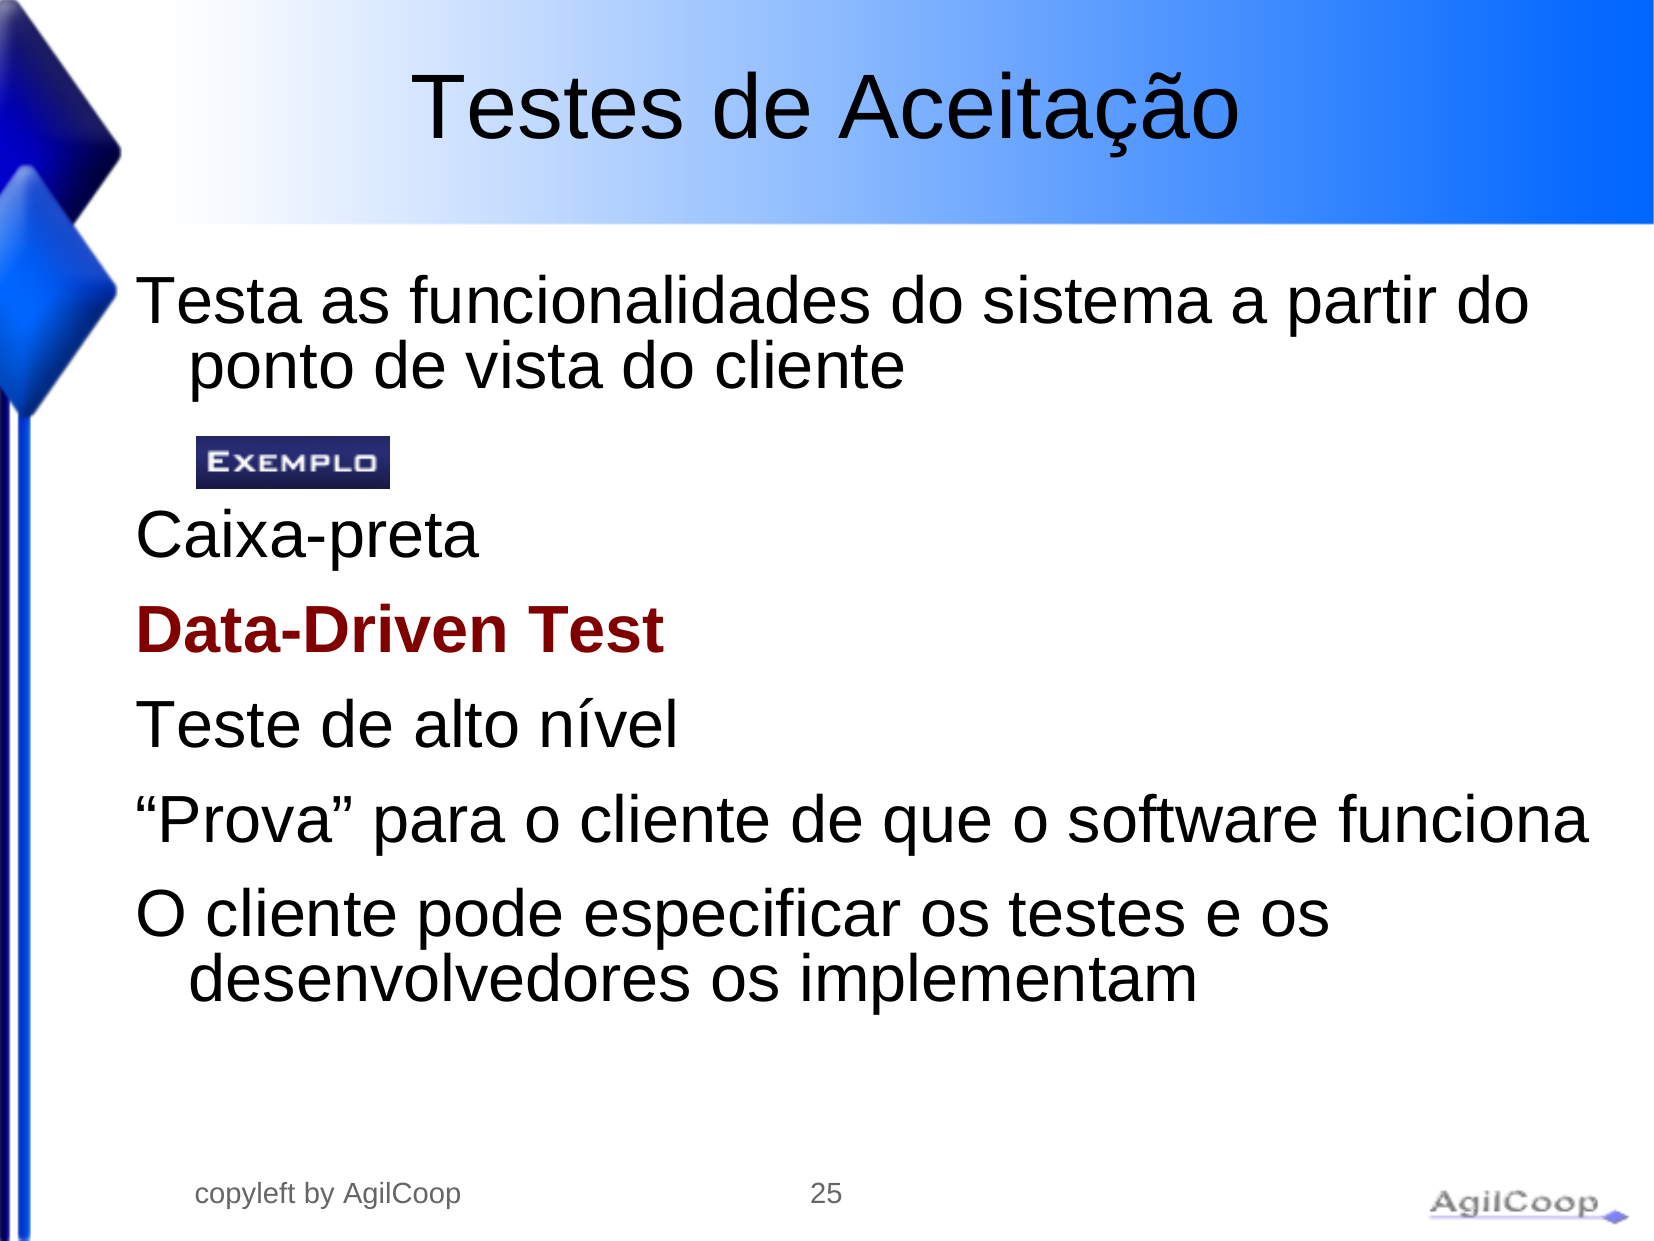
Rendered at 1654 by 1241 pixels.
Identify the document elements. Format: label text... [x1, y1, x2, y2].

title Testes de Aceitação [82, 60, 1571, 163]
picture [0, 0, 1654, 1241]
list Testa as funcionalidades do sistema a partir do ponto de vista do cliente Caixa-preta Data-Driven Test Teste de alto nível “Prova” para o cliente de que o software funciona O cliente pode especificar os testes e os desenvolvedores os implementam [118, 271, 1607, 1090]
